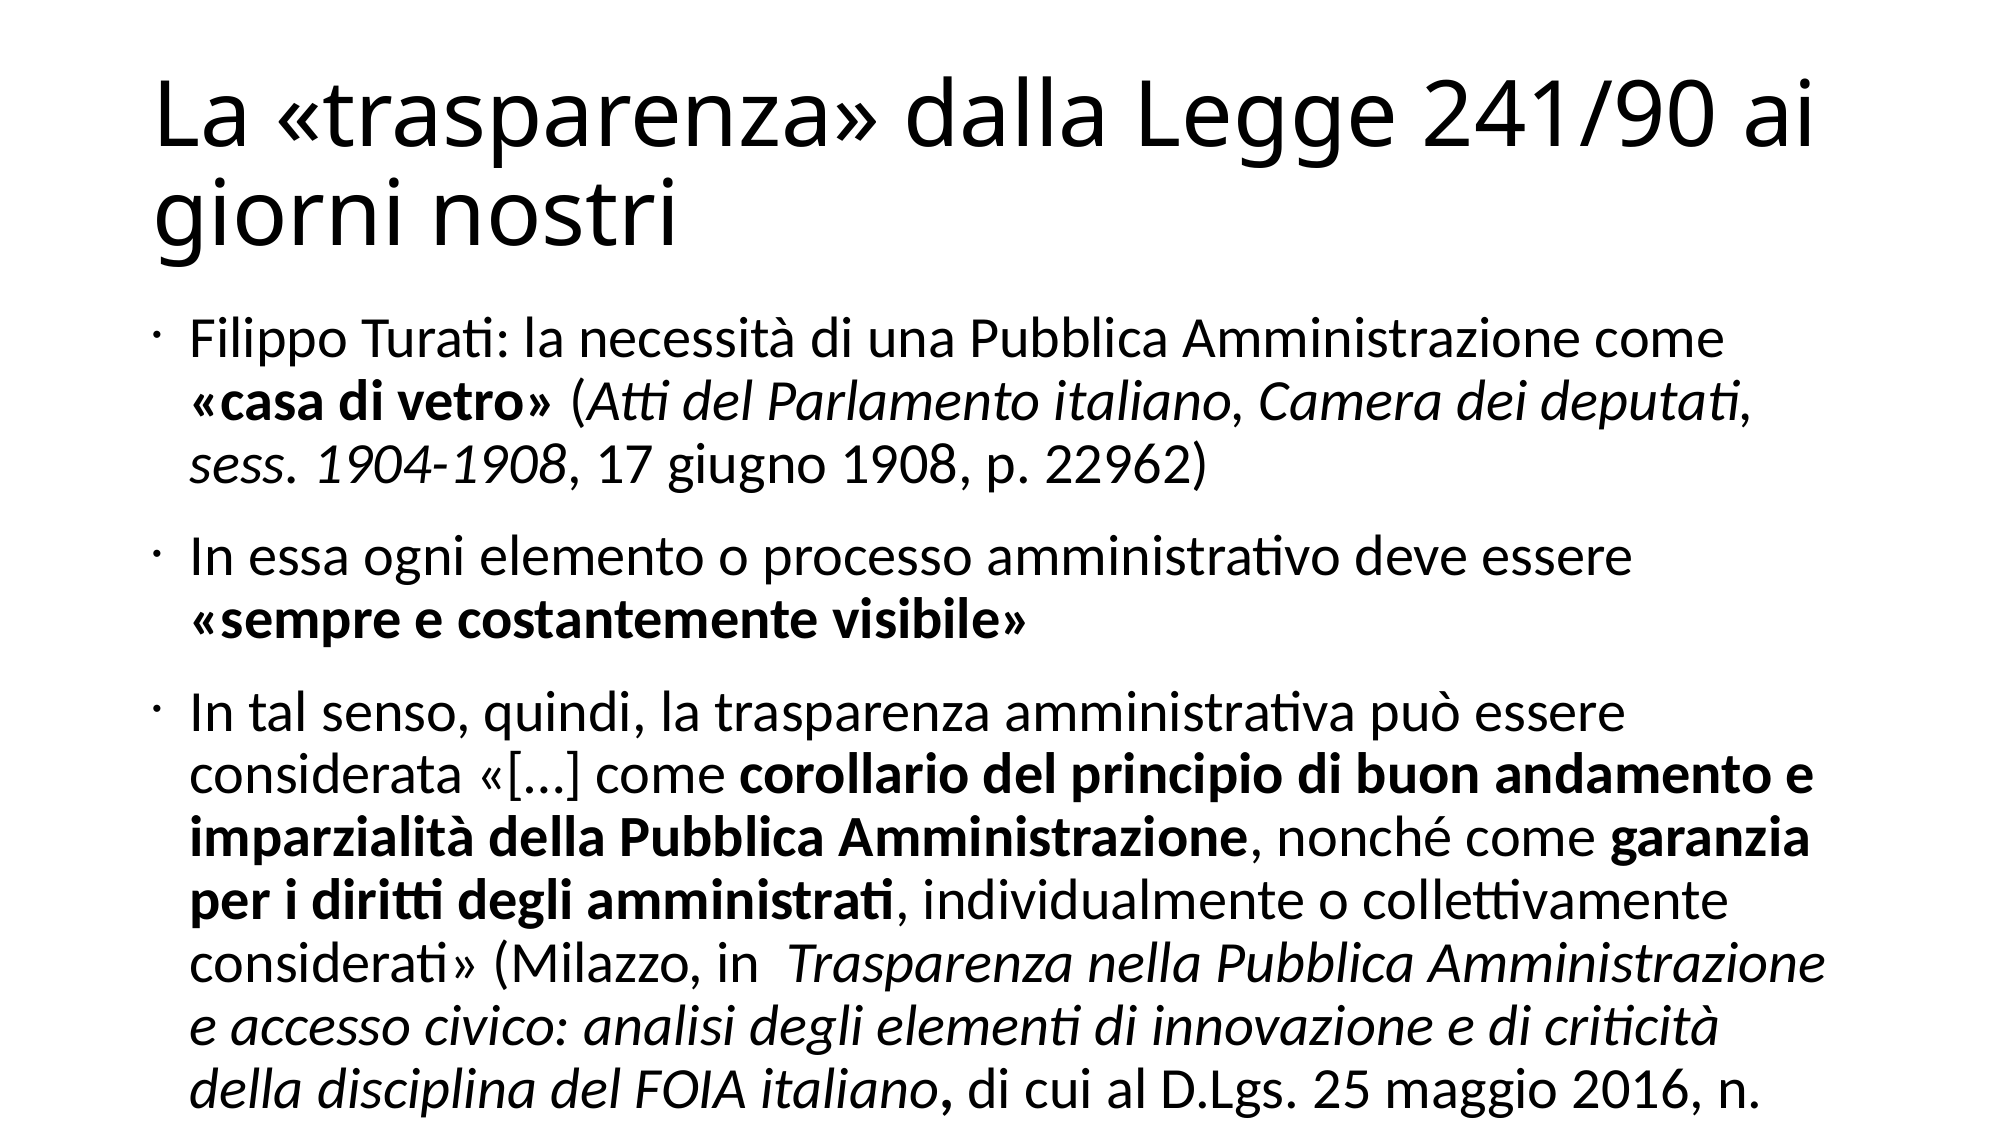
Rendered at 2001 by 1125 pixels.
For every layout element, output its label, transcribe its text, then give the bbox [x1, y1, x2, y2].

list Filippo Turati: la necessità di una Pubblica Amministrazione come «casa di vetro» (Atti del Parlamento italiano, Camera dei deputati, sess. 1904-1908, 17 giugno 1908, p. 22962) In essa ogni elemento o processo amministrativo deve essere «sempre e costantemente visibile» In tal senso, quindi, la trasparenza amministrativa può essere considerata «[…] come corollario del principio di buon andamento e imparzialità della Pubblica Amministrazione, nonché come garanzia per i diritti degli amministrati, individualmente o collettivamente considerati» (Milazzo, in Trasparenza nella Pubblica Amministrazione e accesso civico: analisi degli elementi di innovazione e di criticità della disciplina del FOIA italiano, di cui al D.Lgs. 25 maggio 2016, n. 97, cfr. www. dirittoamministrativo.it [137, 299, 1863, 1014]
title La «trasparenza» dalla Legge 241/90 ai giorni nostri [137, 59, 1863, 278]
